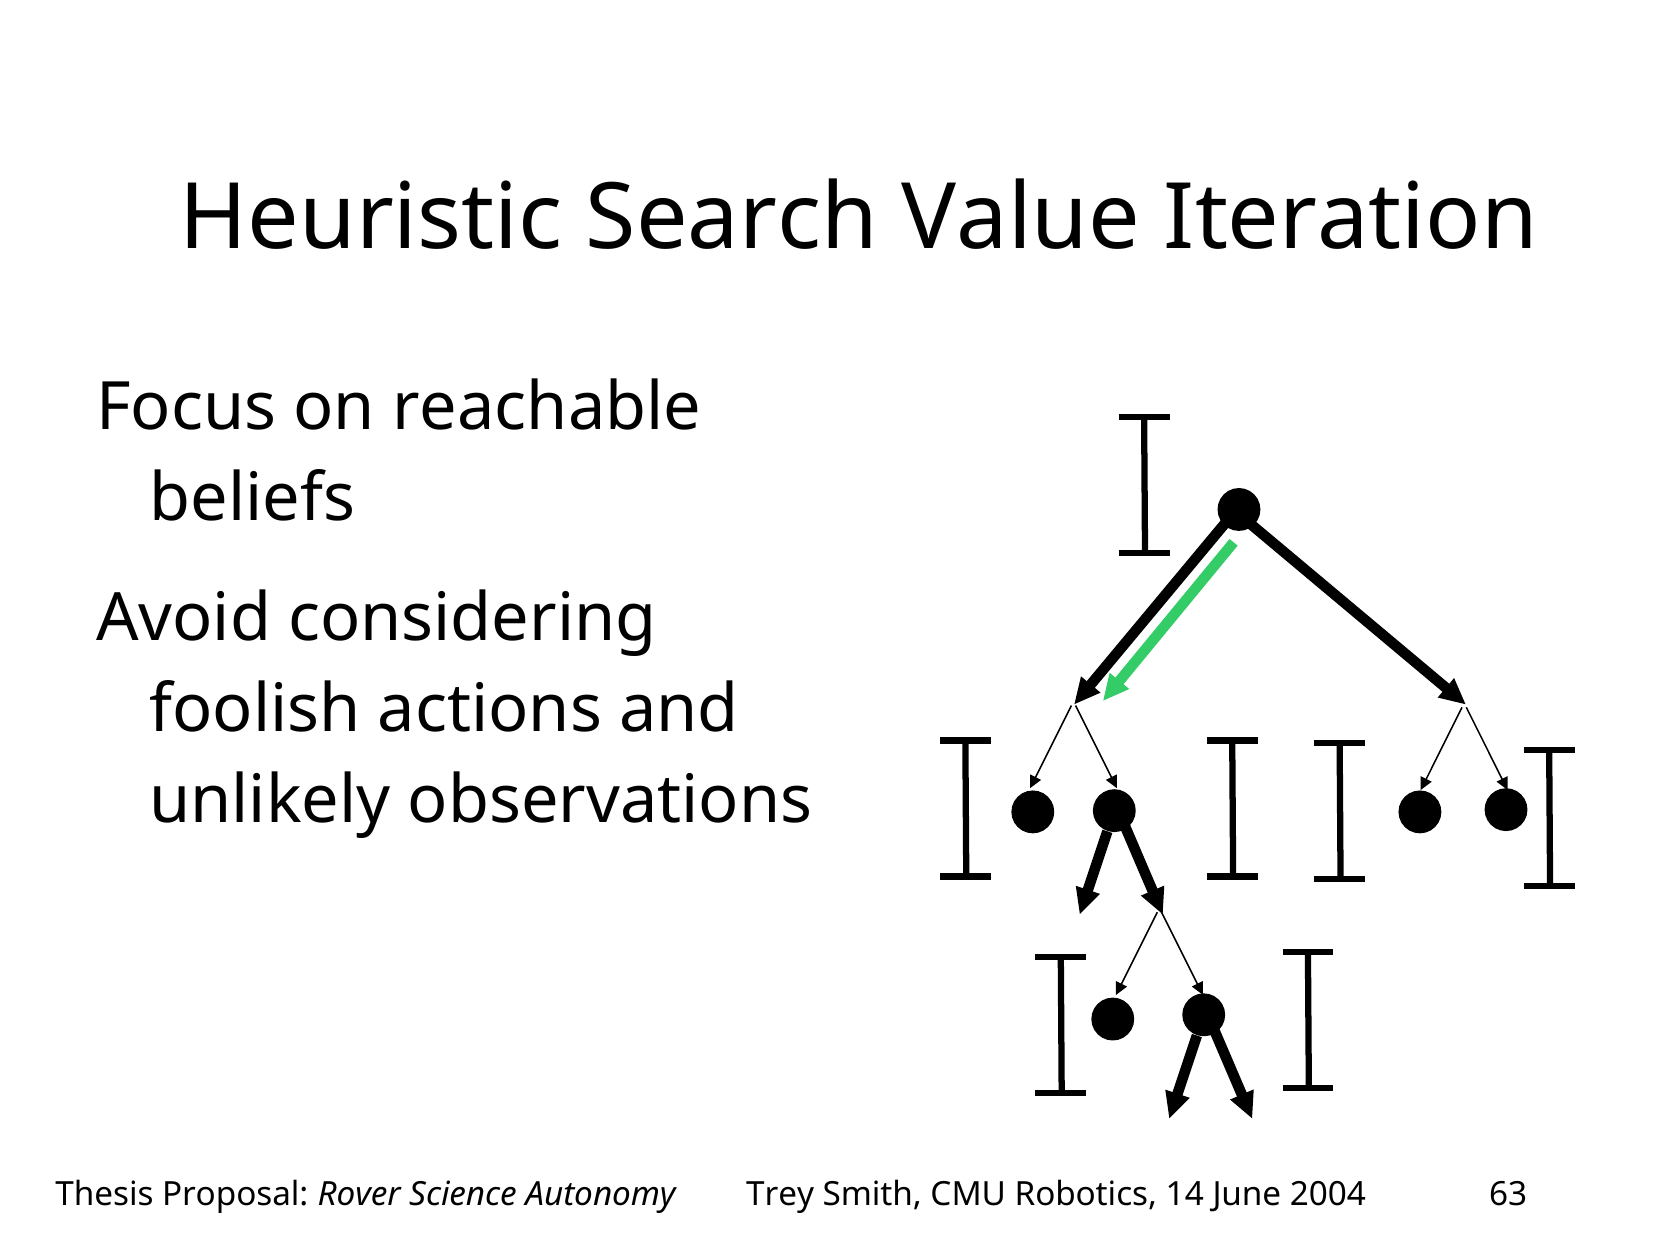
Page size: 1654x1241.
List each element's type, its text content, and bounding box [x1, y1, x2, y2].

text_box [1012, 791, 1054, 833]
text_box [1218, 488, 1260, 521]
title Heuristic Search Value Iteration [124, 88, 1595, 339]
text_box [1229, 520, 1247, 531]
text_box [1399, 791, 1441, 833]
text_box [1183, 994, 1225, 1036]
text_box [1093, 789, 1135, 832]
list Focus on reachable beliefs Avoid considering foolish actions and unlikely observations [78, 358, 837, 929]
text_box [1092, 998, 1134, 1040]
text_box [1485, 788, 1527, 831]
